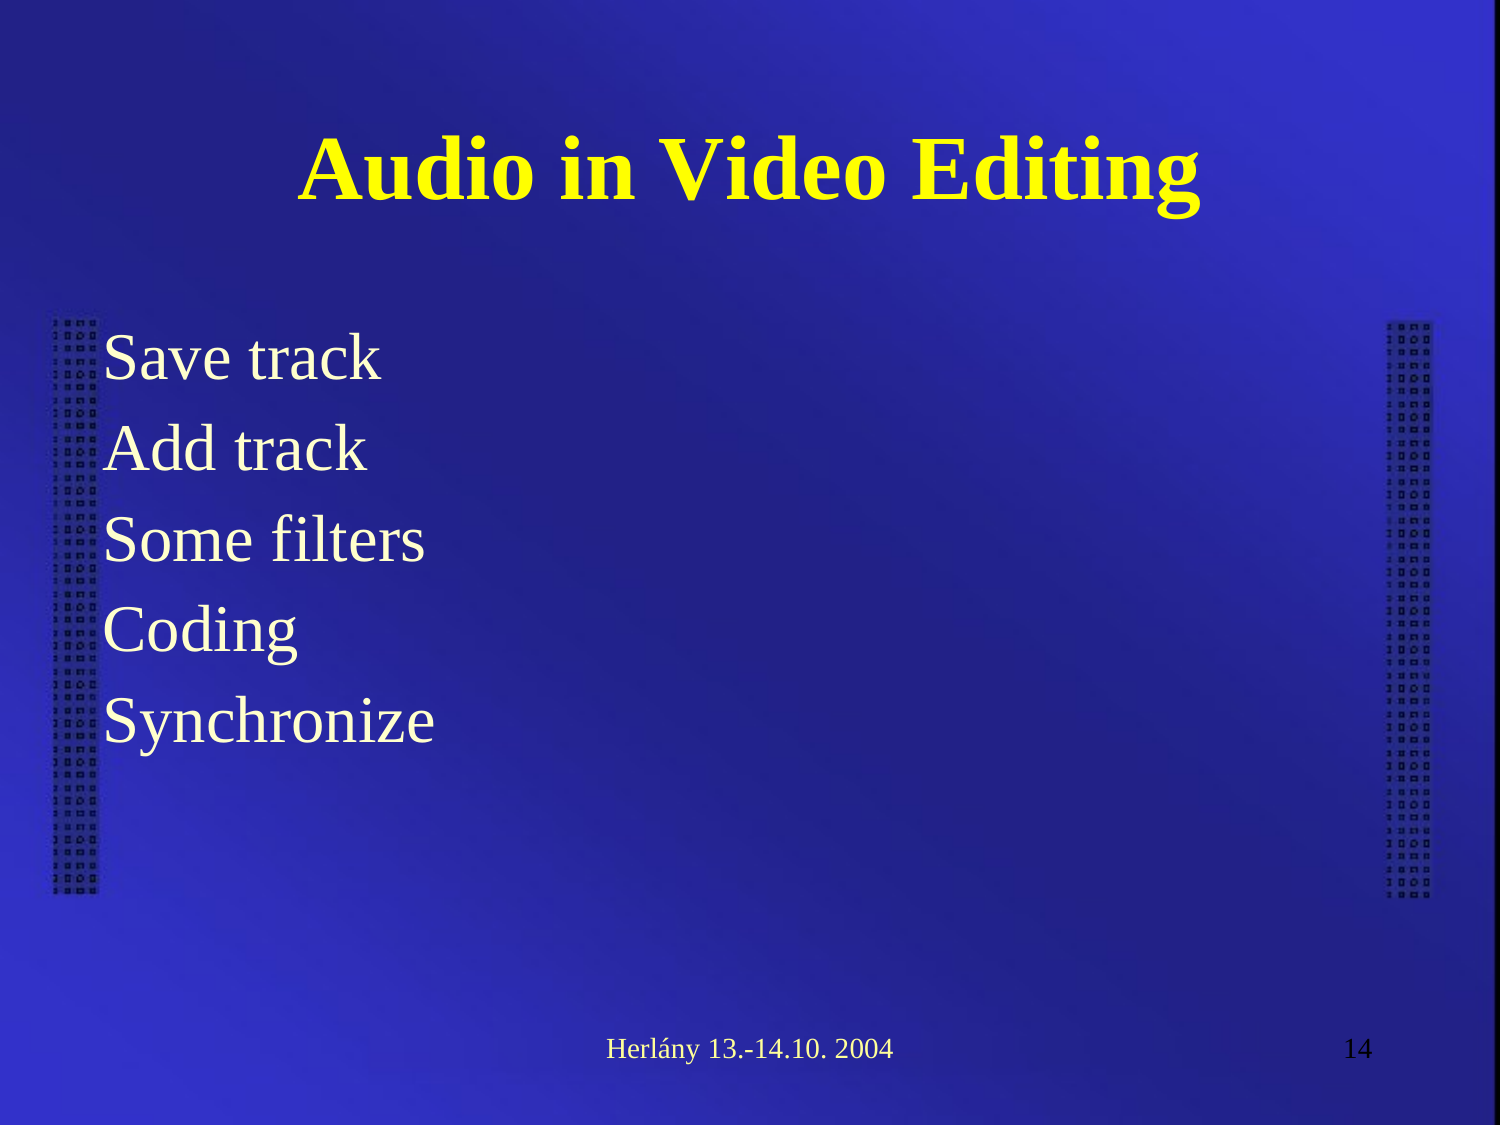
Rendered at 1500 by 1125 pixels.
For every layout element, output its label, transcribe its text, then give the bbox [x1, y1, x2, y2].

list Save track Add track Some filters Coding Synchronize [87, 312, 1438, 988]
text_box Herlány 13.-14.10. 2004 [512, 1024, 988, 1073]
picture [0, 0, 1500, 1125]
title Audio in Video Editing [112, 74, 1388, 263]
text_box 15 [1074, 1024, 1388, 1073]
